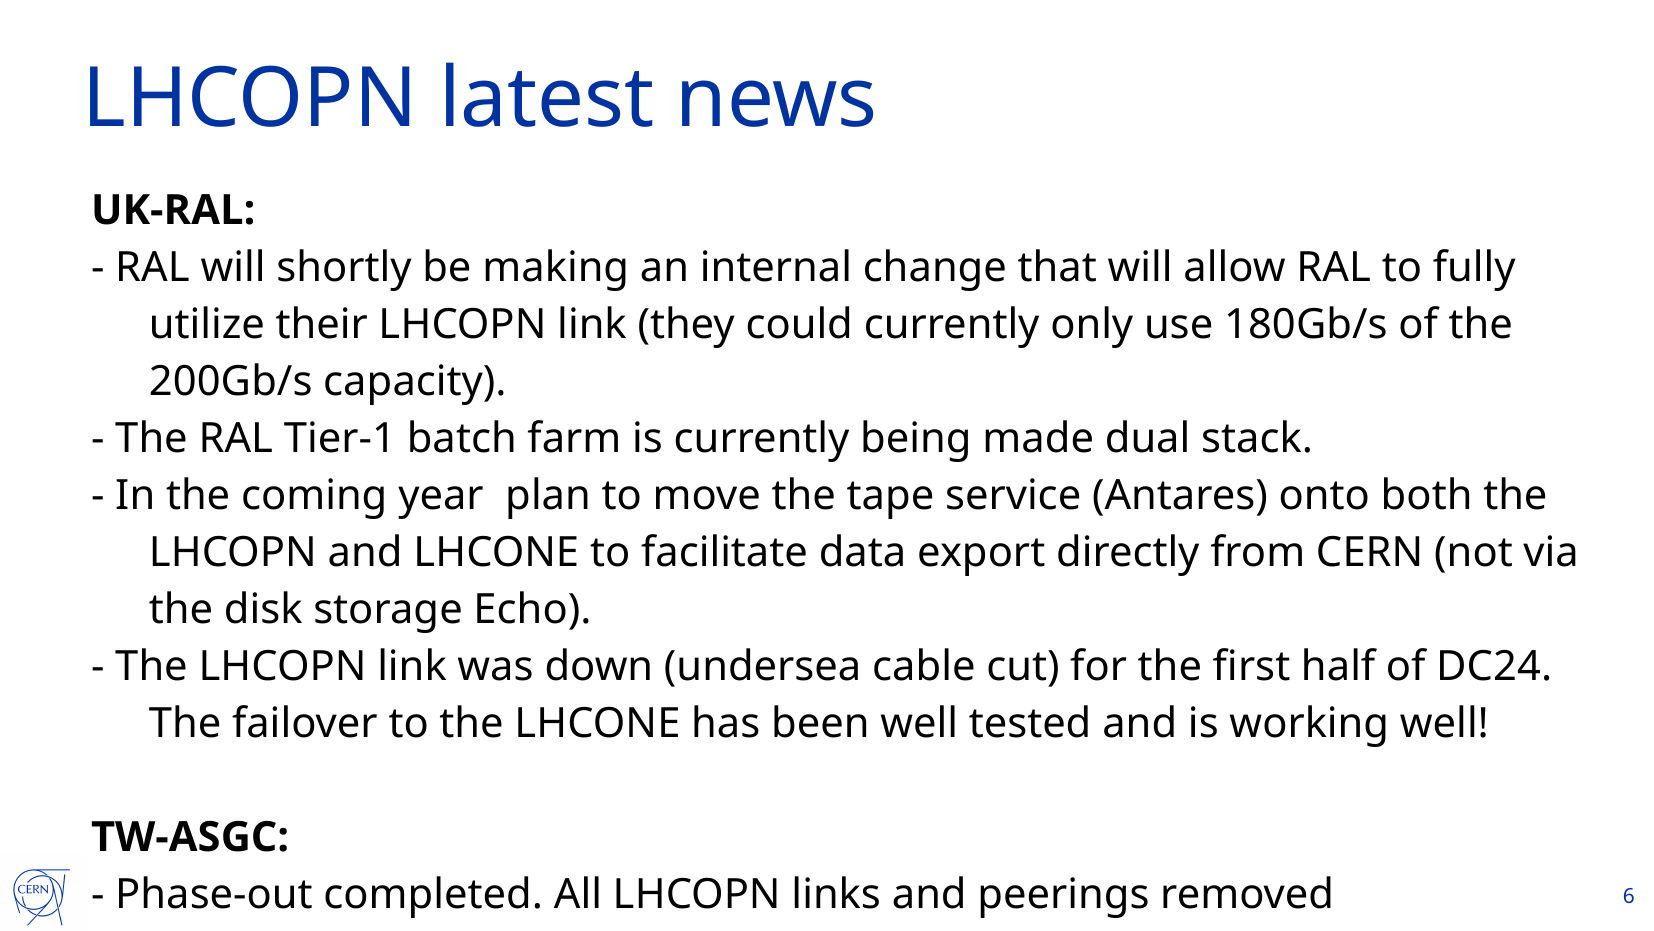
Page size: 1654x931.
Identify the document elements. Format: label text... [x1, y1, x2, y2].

text_box UK-RAL: - RAL will shortly be making an internal change that will allow RAL to fully utilize their LHCOPN link (they could currently only use 180Gb/s of the 200Gb/s capacity). - The RAL Tier-1 batch farm is currently being made dual stack. - In the coming year plan to move the tape service (Antares) onto both the LHCOPN and LHCONE to facilitate data export directly from CERN (not via the disk storage Echo). - The LHCOPN link was down (undersea cable cut) for the first half of DC24. The failover to the LHCONE has been well tested and is working well! TW-ASGC: - Phase-out completed. All LHCOPN links and peerings removed [76, 172, 1601, 931]
picture [0, 850, 76, 931]
title LHCOPN latest news [82, 37, 1571, 193]
